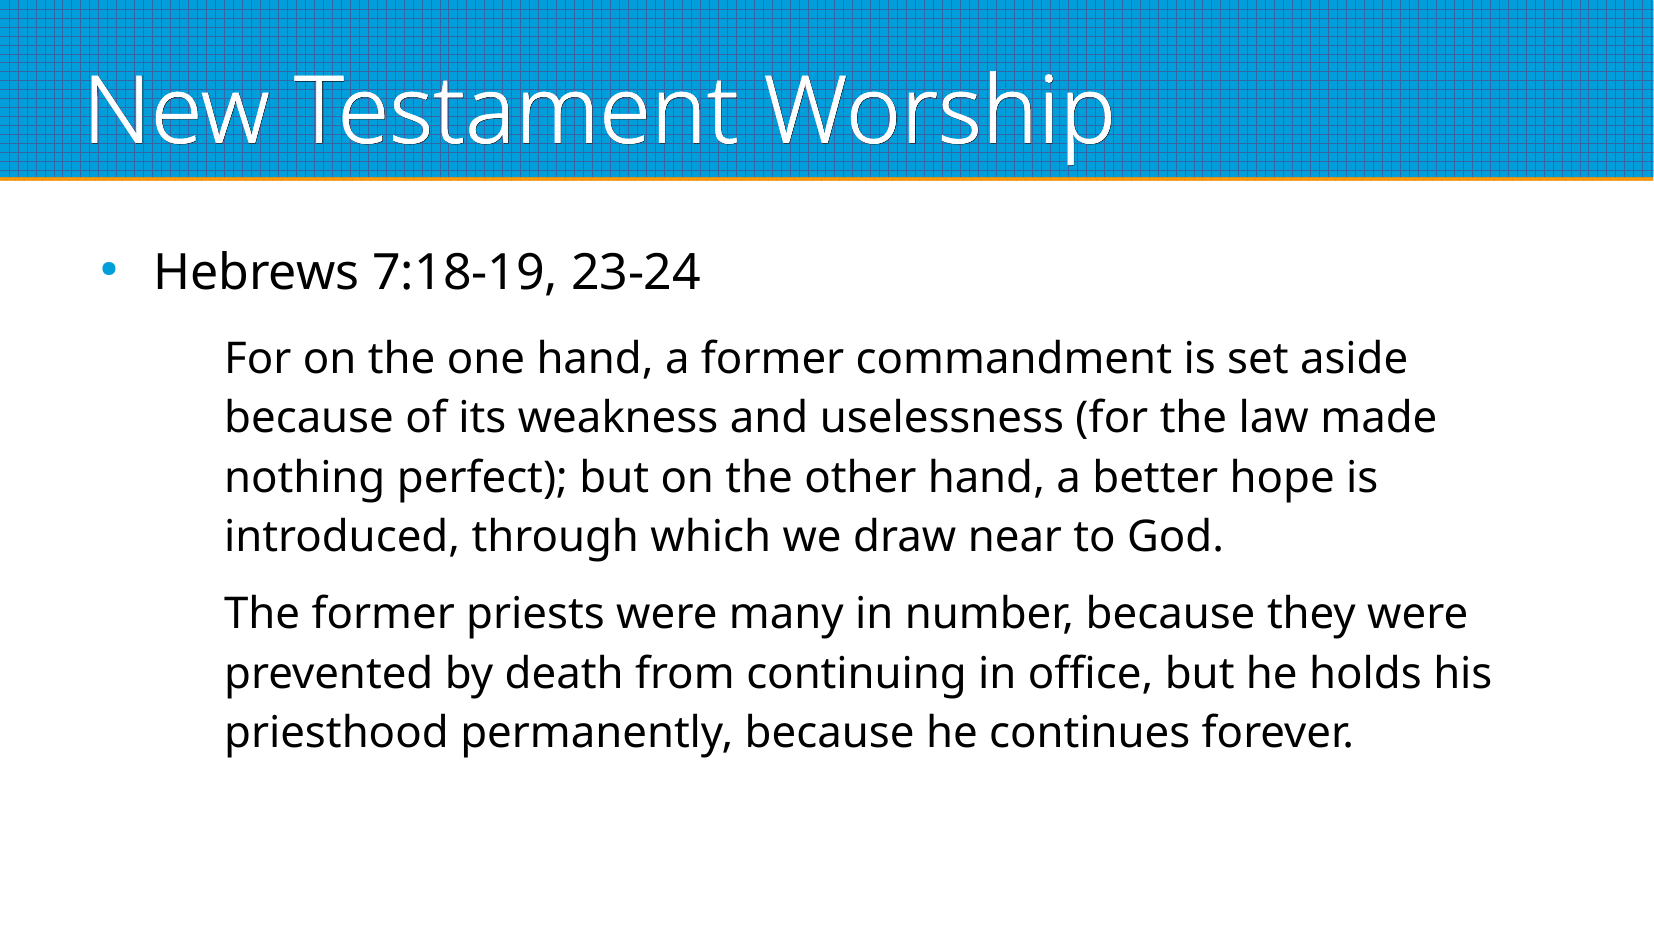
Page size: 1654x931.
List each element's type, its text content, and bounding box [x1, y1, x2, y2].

list Hebrews 7:18-19, 23-24 For on the one hand, a former commandment is set aside because of its weakness and uselessness (for the law made nothing perfect); but on the other hand, a better hope is introduced, through which we draw near to God. The former priests were many in number, because they were prevented by death from continuing in office, but he holds his priesthood permanently, because he continues forever. [82, 236, 1563, 901]
title New Testament Worship [82, 14, 1571, 171]
